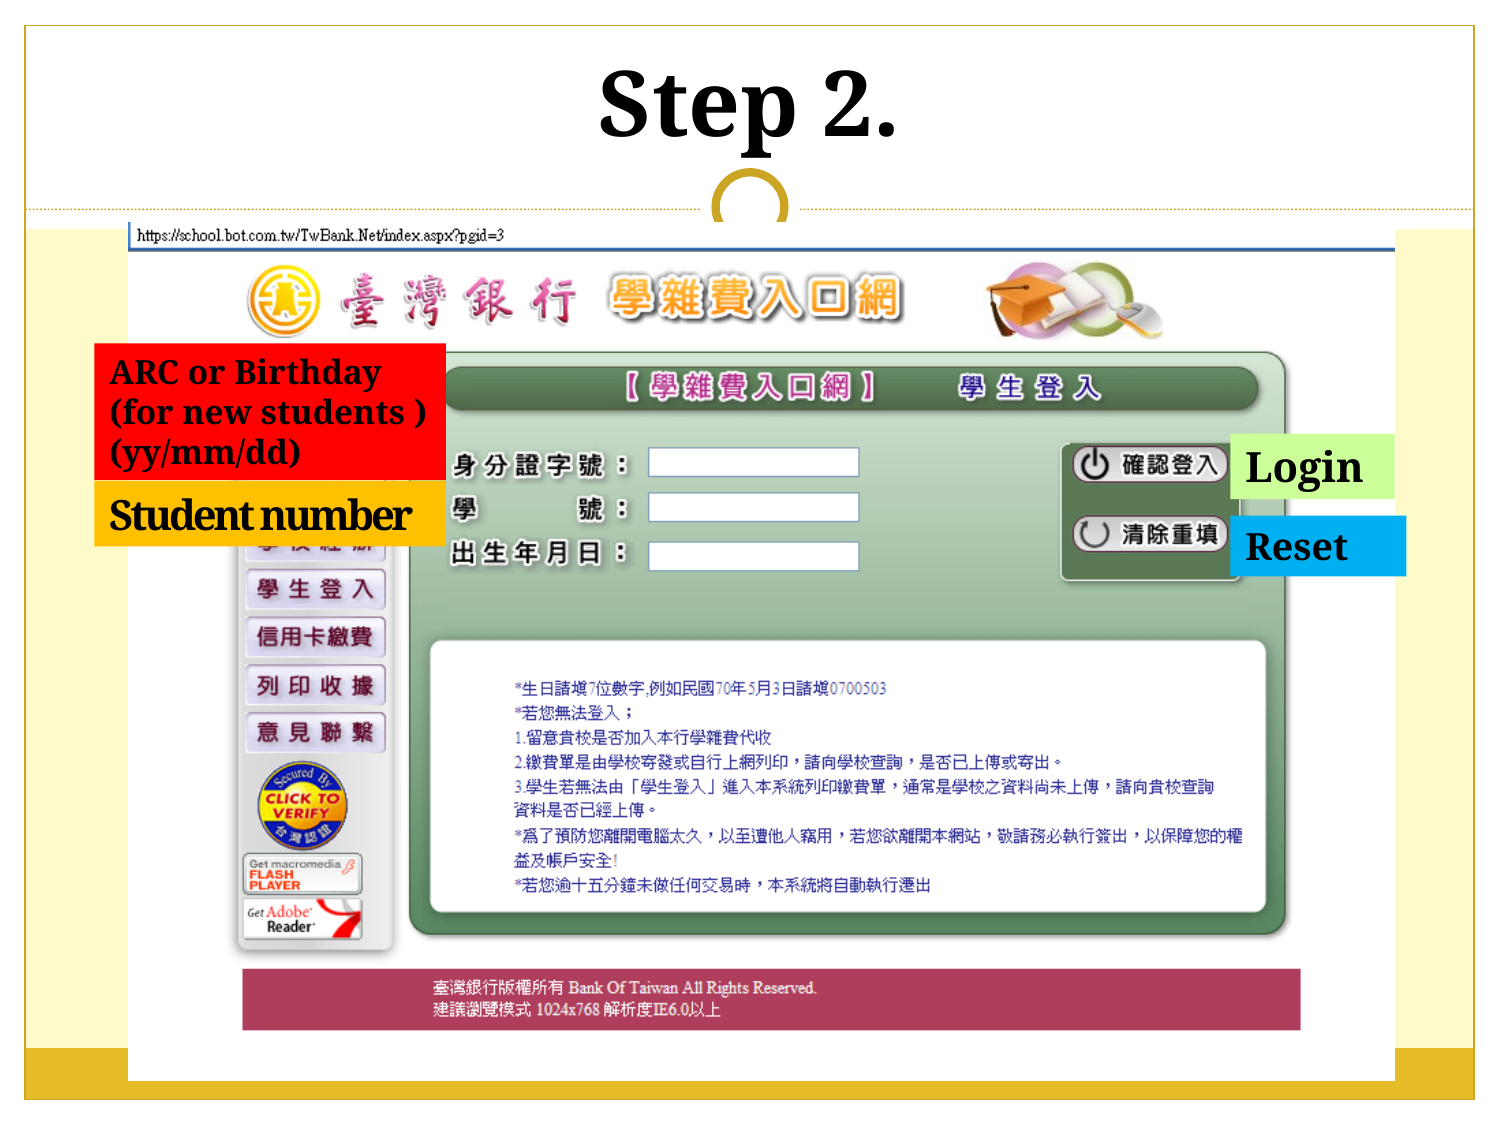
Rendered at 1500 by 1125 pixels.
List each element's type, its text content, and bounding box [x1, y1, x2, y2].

text_box Login [1230, 433, 1395, 500]
text_box Student number [94, 480, 446, 547]
text_box ARC or Birthday (for new students ) (yy/mm/dd) [94, 343, 446, 480]
picture [128, 222, 1395, 1081]
text_box Reset [1230, 515, 1407, 577]
title Step 2. [49, 37, 1450, 162]
